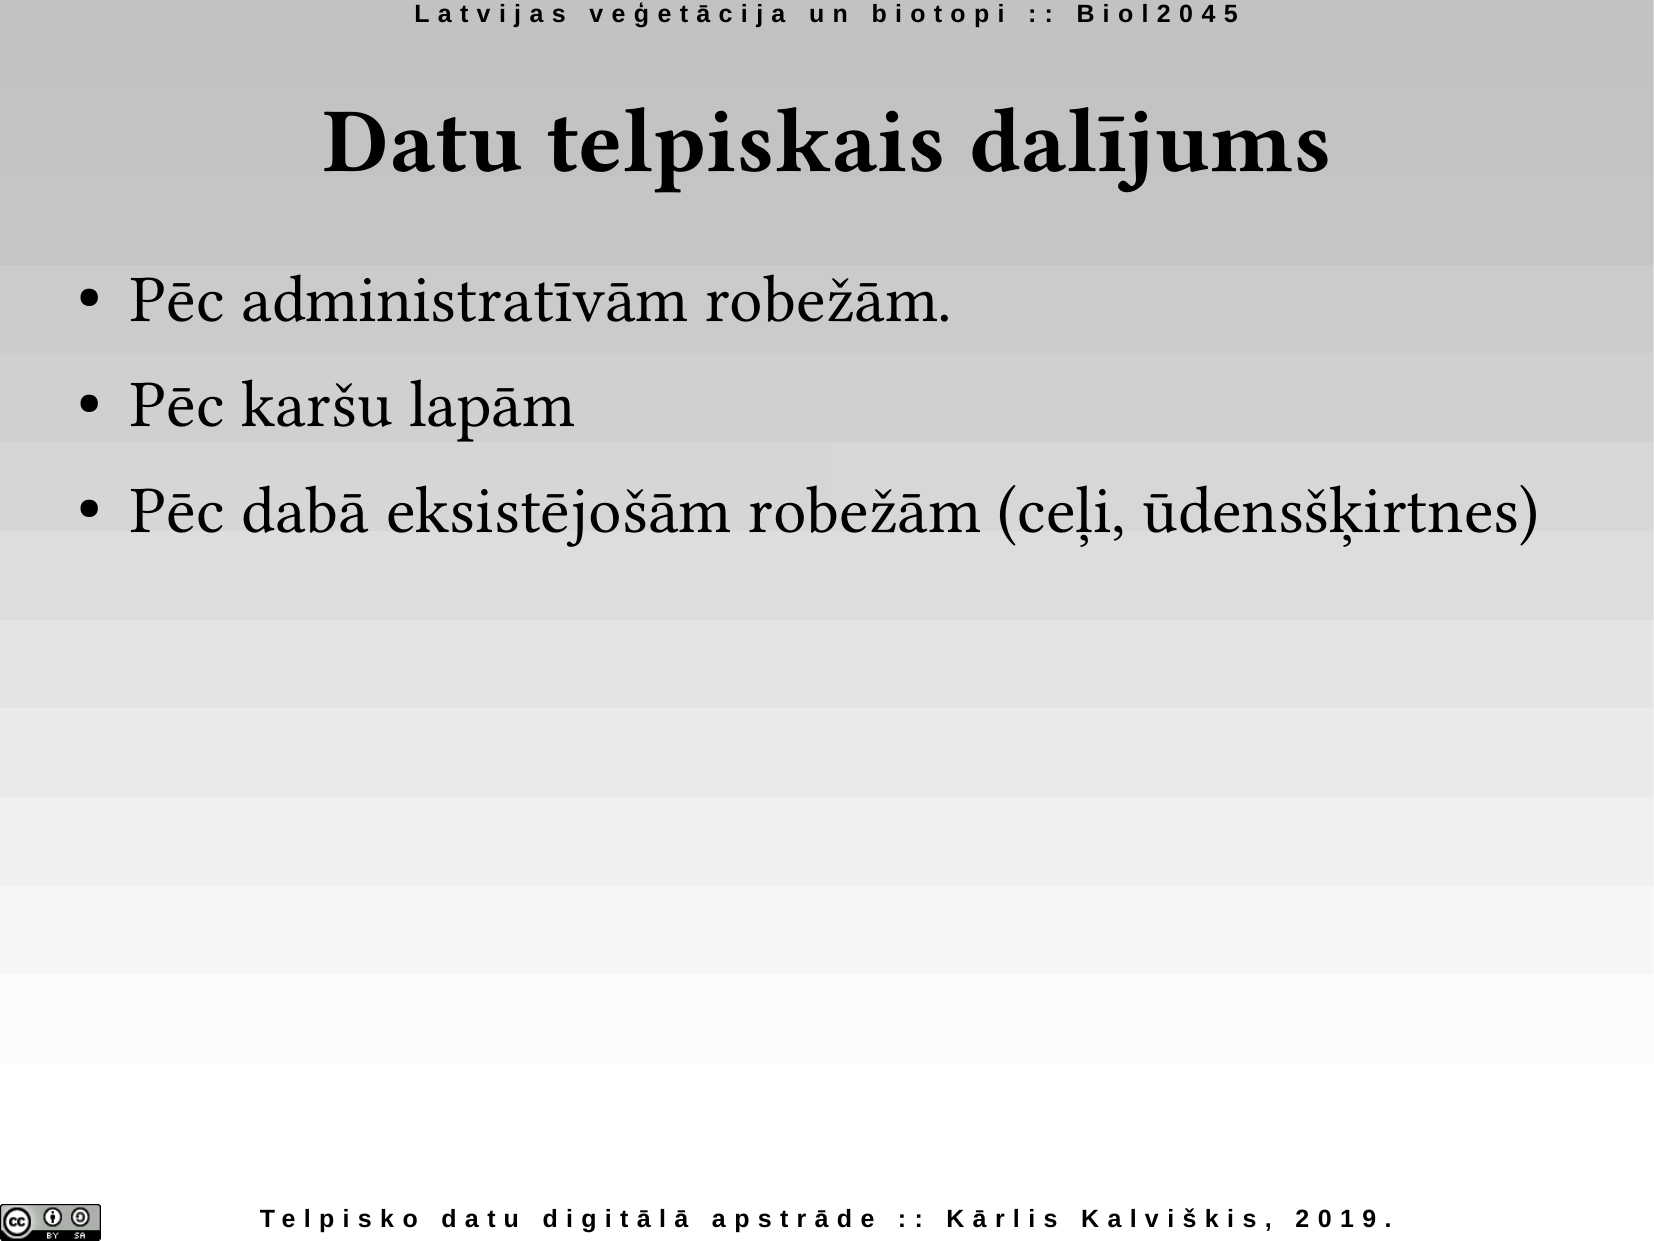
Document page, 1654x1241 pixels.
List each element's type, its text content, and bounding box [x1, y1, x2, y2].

title Datu telpiskais dalījums [59, 37, 1596, 246]
picture [0, 0, 1654, 1241]
list Pēc administratīvām robežām. Pēc karšu lapām Pēc dabā eksistējošām robežām (ceļi, ūdensšķirtnes) [59, 261, 1596, 1163]
